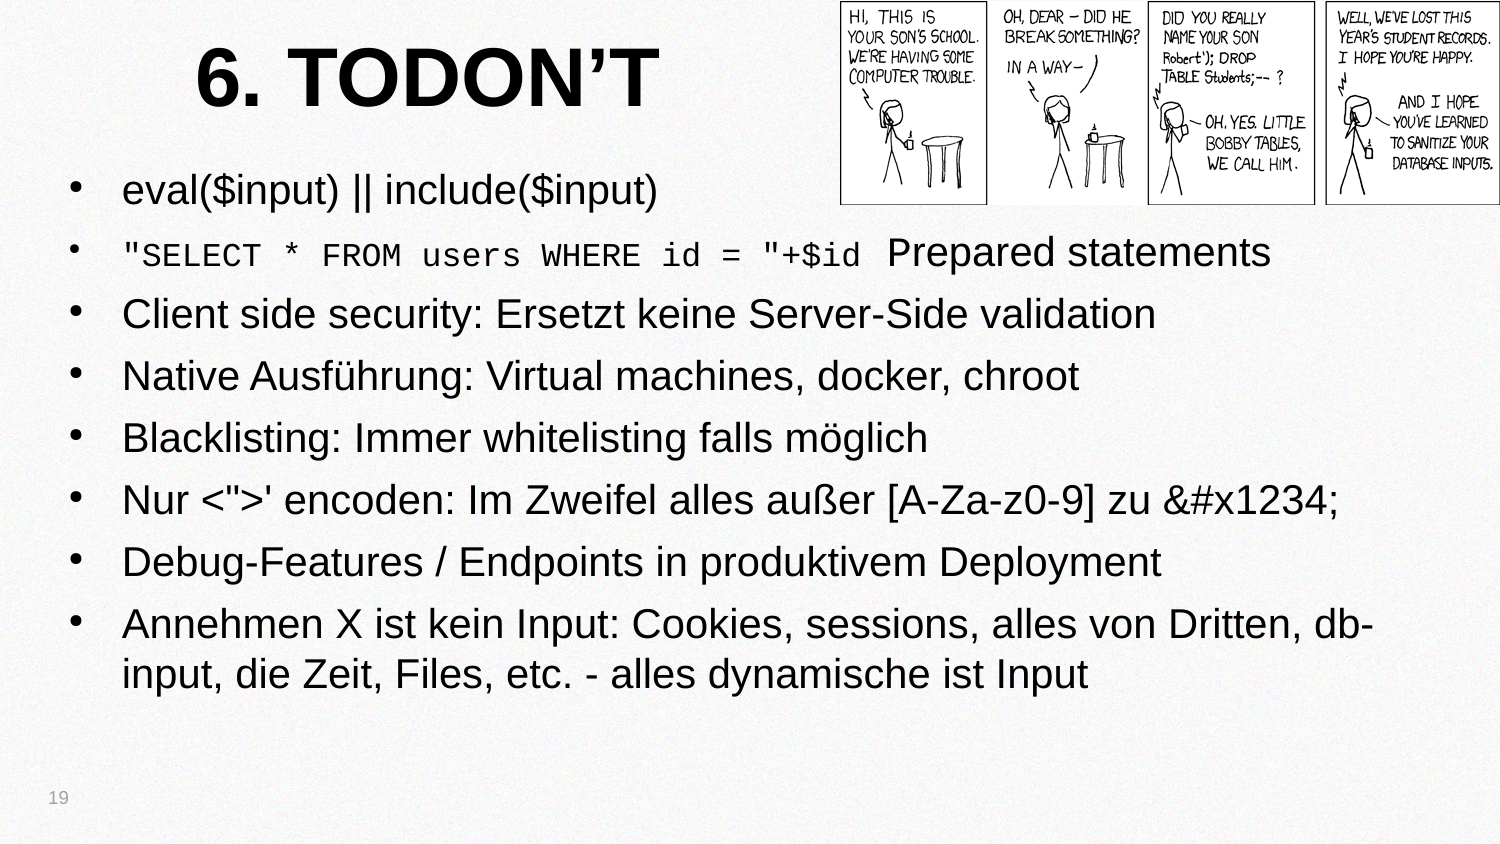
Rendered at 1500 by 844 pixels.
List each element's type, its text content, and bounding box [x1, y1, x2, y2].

list eval($input) || include($input) "SELECT * FROM users WHERE id = "+$id Prepared statements Client side security: Ersetzt keine Server-Side validation Native Ausführung: Virtual machines, docker, chroot Blacklisting: Immer whitelisting falls möglich Nur <">' encoden: Im Zweifel alles außer [A-Za-z0-9] zu &#x1234; Debug-Features / Endpoints in produktivem Deployment Annehmen X ist kein Input: Cookies, sessions, alles von Dritten, db-input, die Zeit, Files, etc. - alles dynamische ist Input [51, 162, 1432, 830]
title 6. TODON’T [165, 0, 691, 185]
picture [0, 0, 1500, 844]
slide_number <number> [33, 764, 126, 830]
